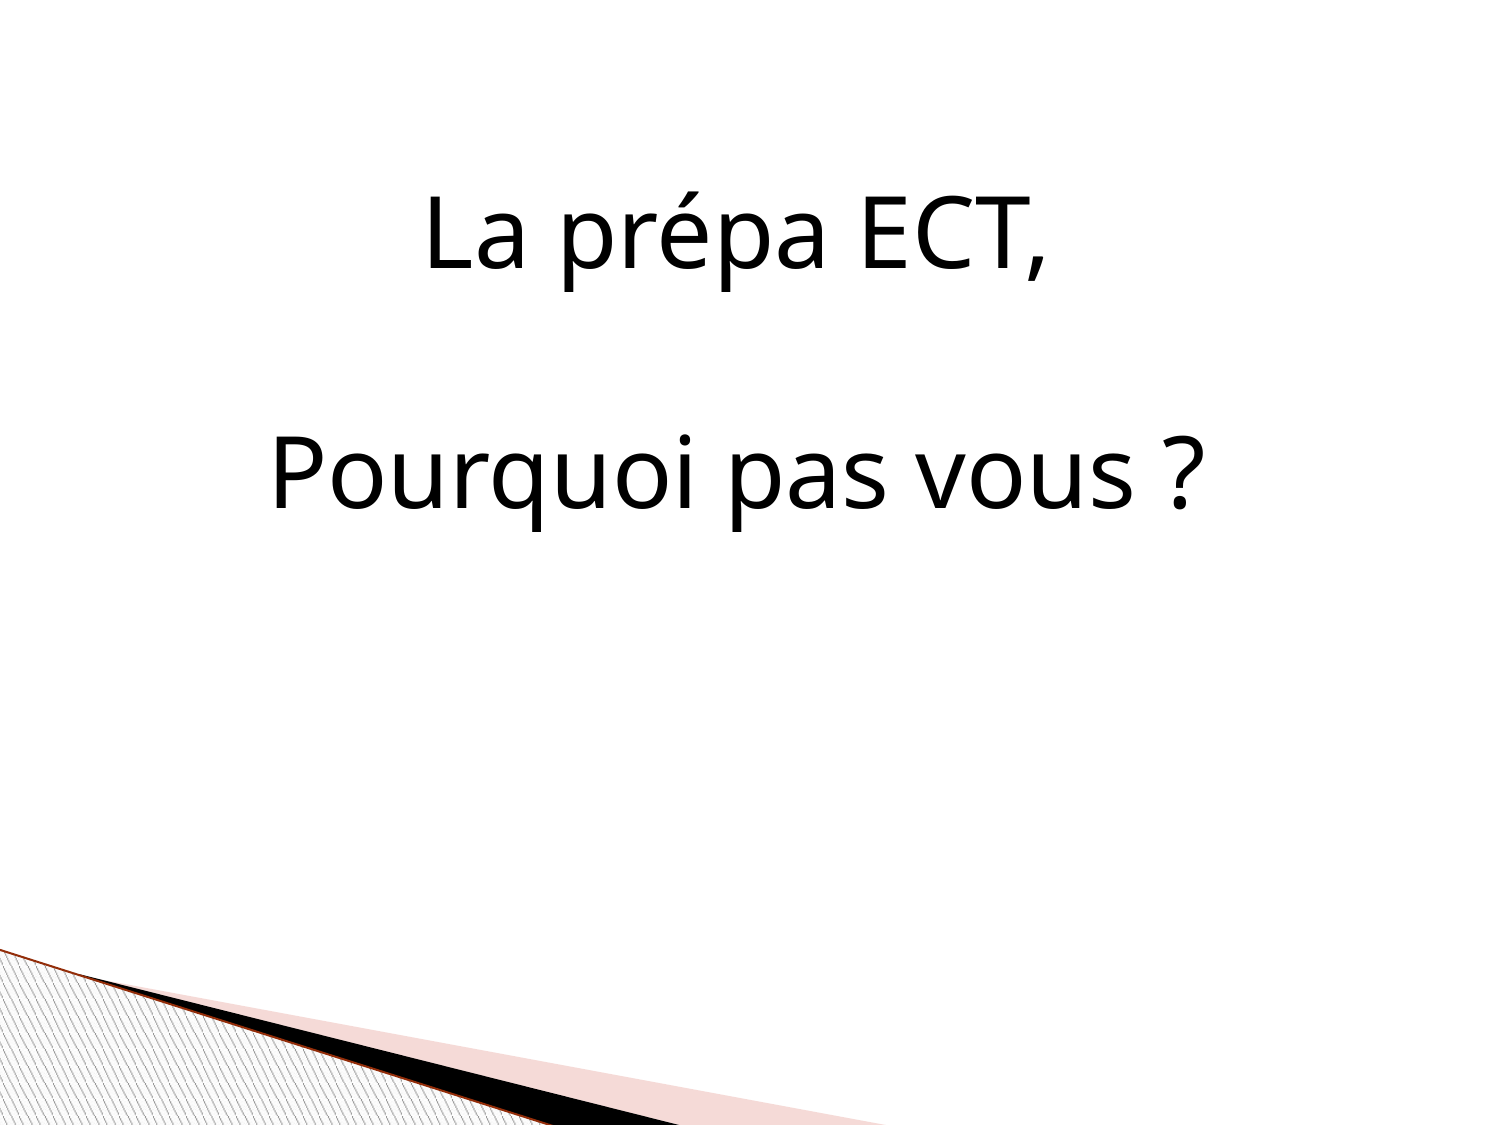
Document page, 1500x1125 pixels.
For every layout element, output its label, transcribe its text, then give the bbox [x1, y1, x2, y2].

text_box La prépa ECT, Pourquoi pas vous ? [218, 160, 1282, 536]
picture [0, 952, 543, 1125]
